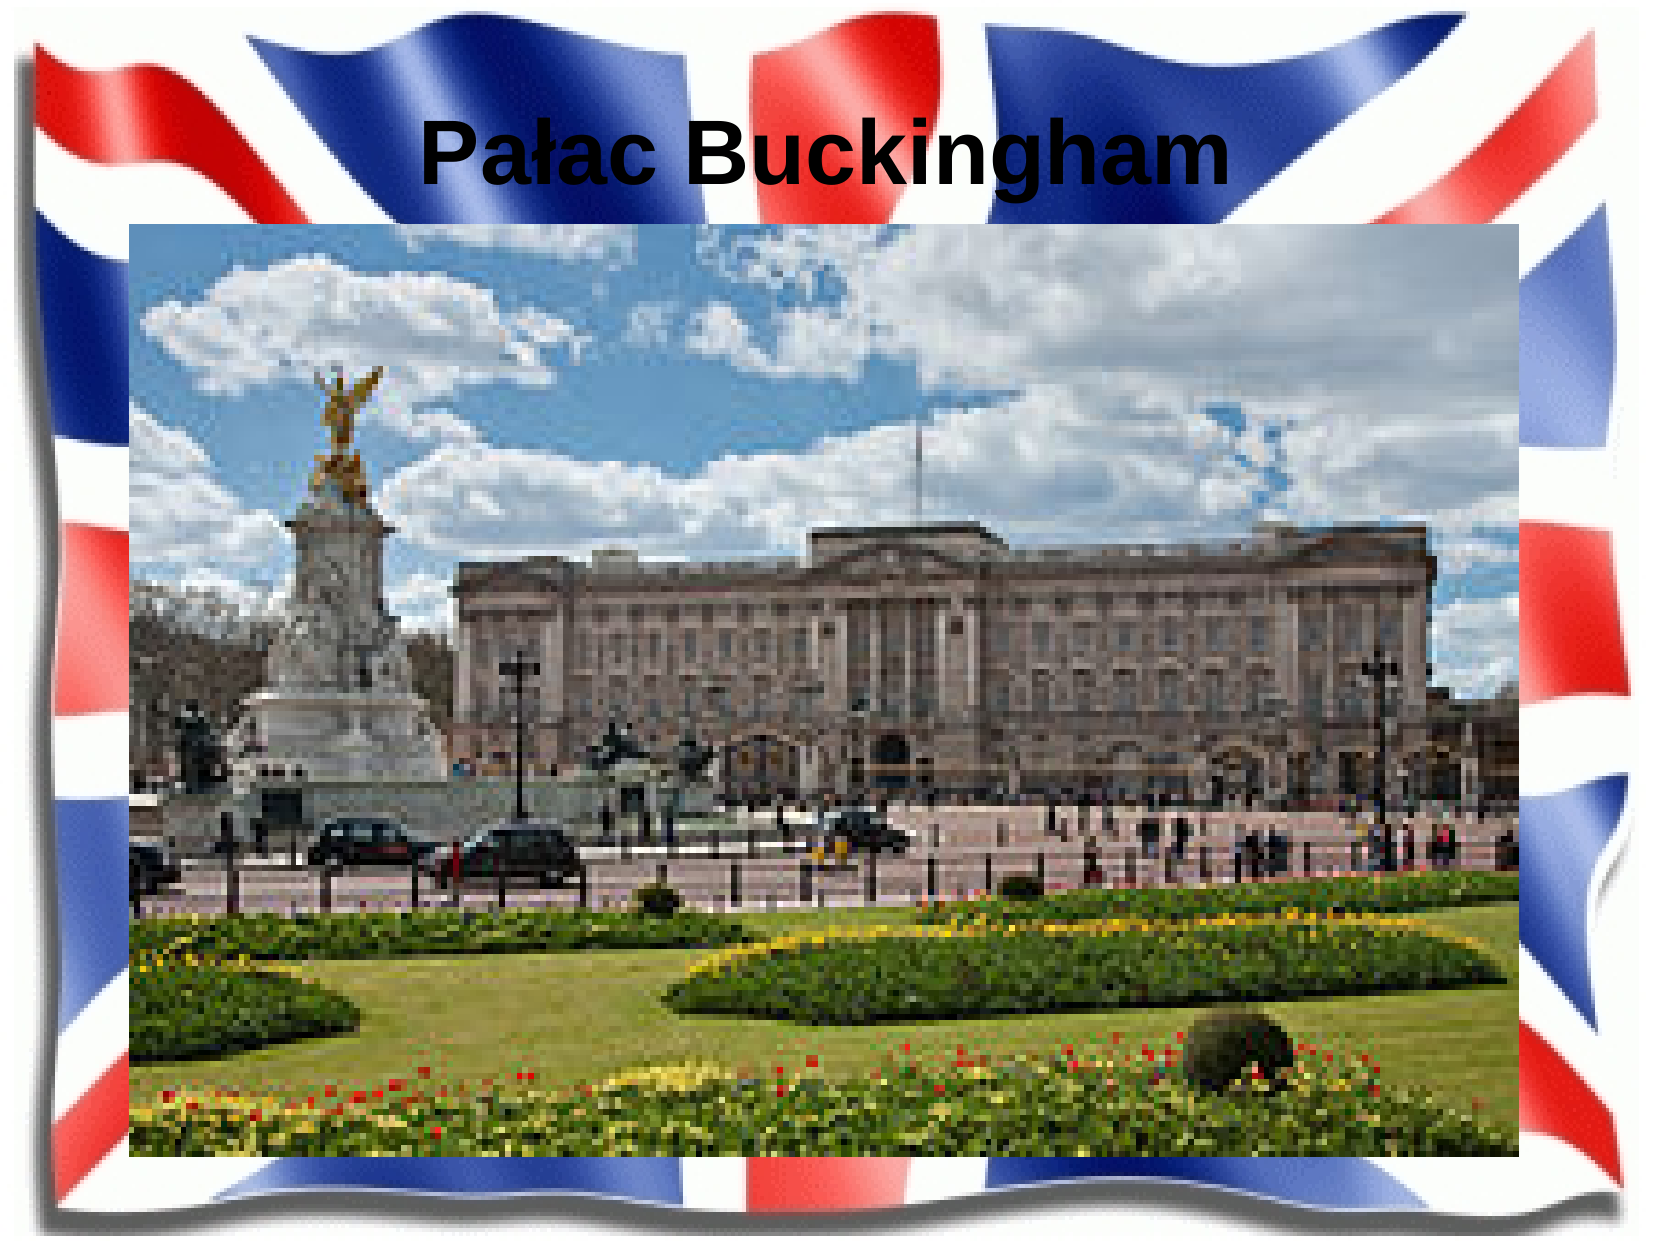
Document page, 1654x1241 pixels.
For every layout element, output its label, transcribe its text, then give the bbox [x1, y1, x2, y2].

picture [0, 0, 1654, 1241]
title Pałac Buckingham [82, 49, 1571, 257]
